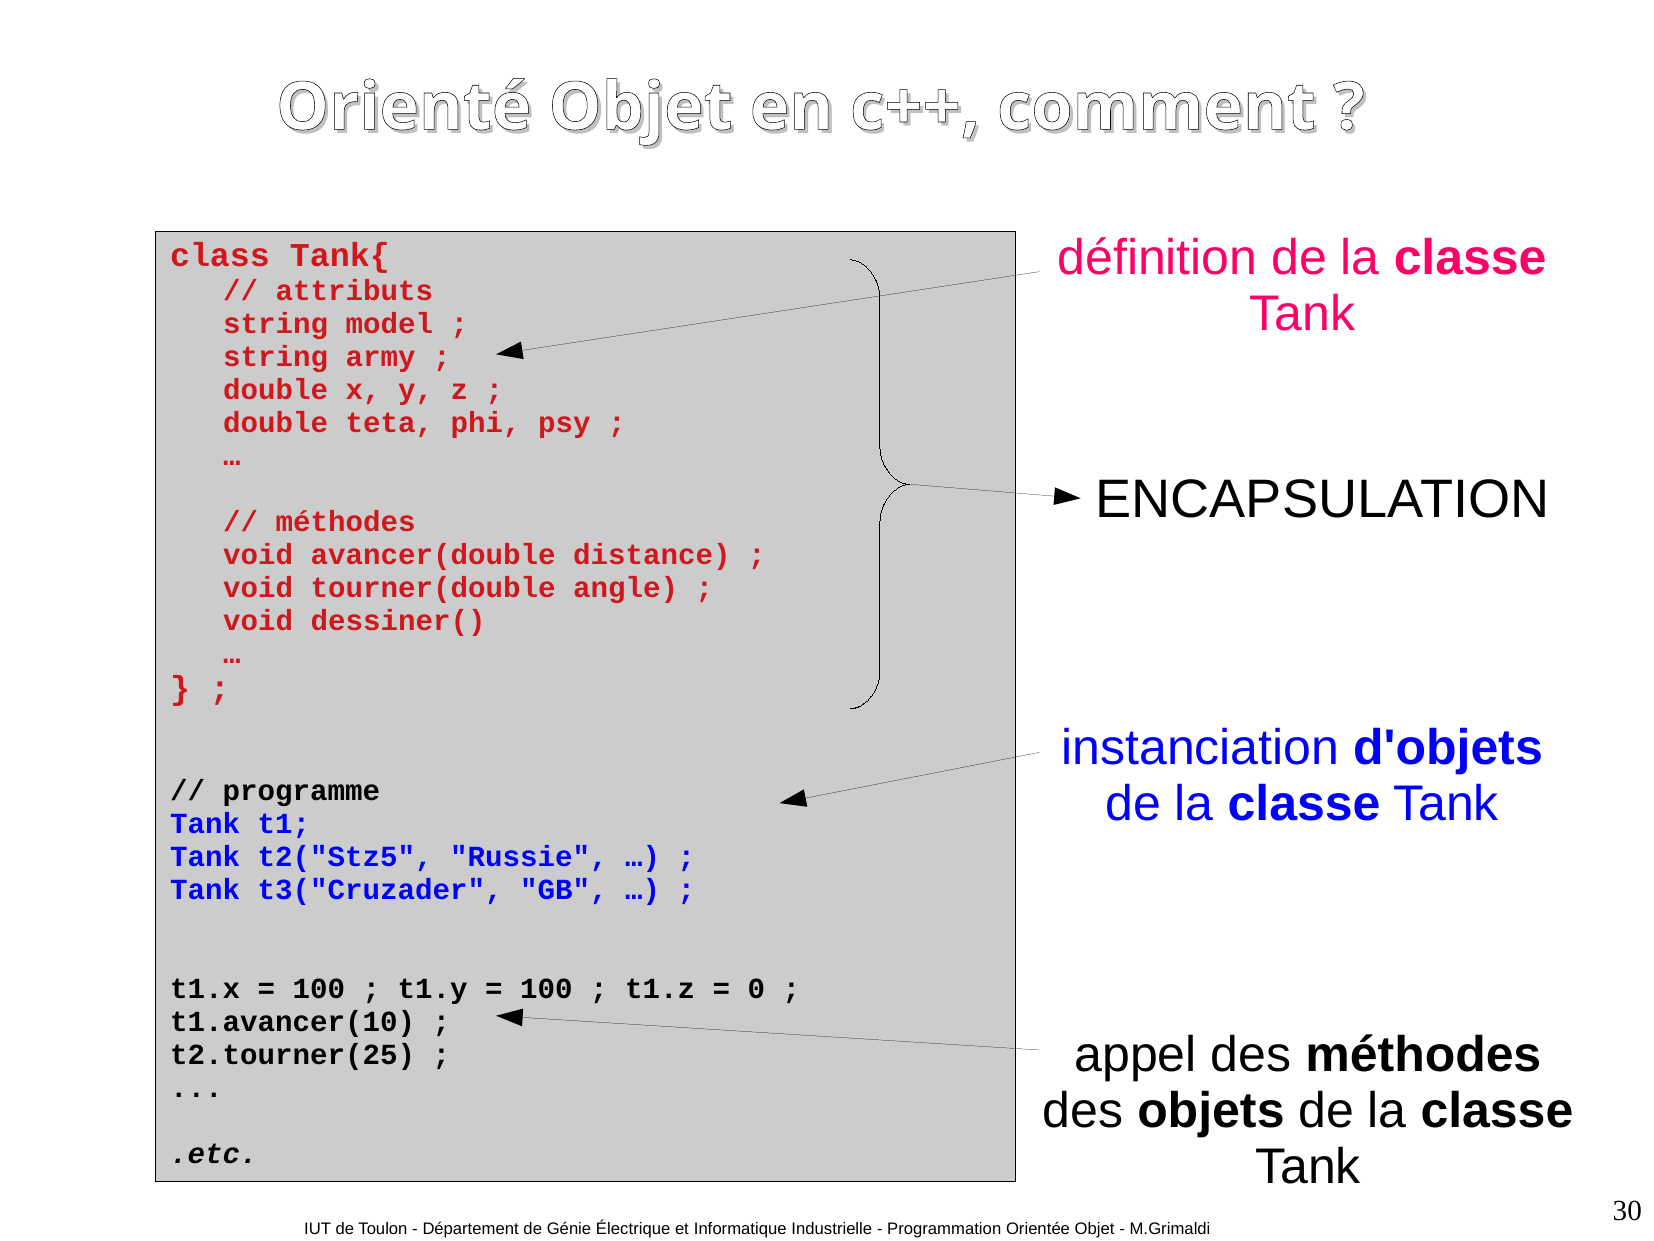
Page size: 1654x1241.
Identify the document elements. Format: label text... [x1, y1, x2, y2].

title Orienté Objet en c++, comment ? [76, 0, 1565, 208]
text_box définition de la classe Tank [1021, 221, 1583, 355]
text_box ENCAPSULATION [1080, 460, 1566, 536]
text_box class Tank{ // attributs string model ; string army ; double x, y, z ; double teta, phi, psy ; … // méthodes void avancer(double distance) ; void tourner(double angle) ; void dessiner() … } ; // programme Tank t1; Tank t2("Stz5", "Russie", …) ; Tank t3("Cruzader", "GB", …) ; t1.x = 100 ; t1.y = 100 ; t1.z = 0 ; t1.avancer(10) ; t2.tourner(25) ; ... .etc. [155, 231, 1016, 1182]
text_box appel des méthodes des objets de la classe Tank [1027, 1018, 1589, 1152]
text_box instanciation d'objets de la classe Tank [1021, 711, 1583, 845]
